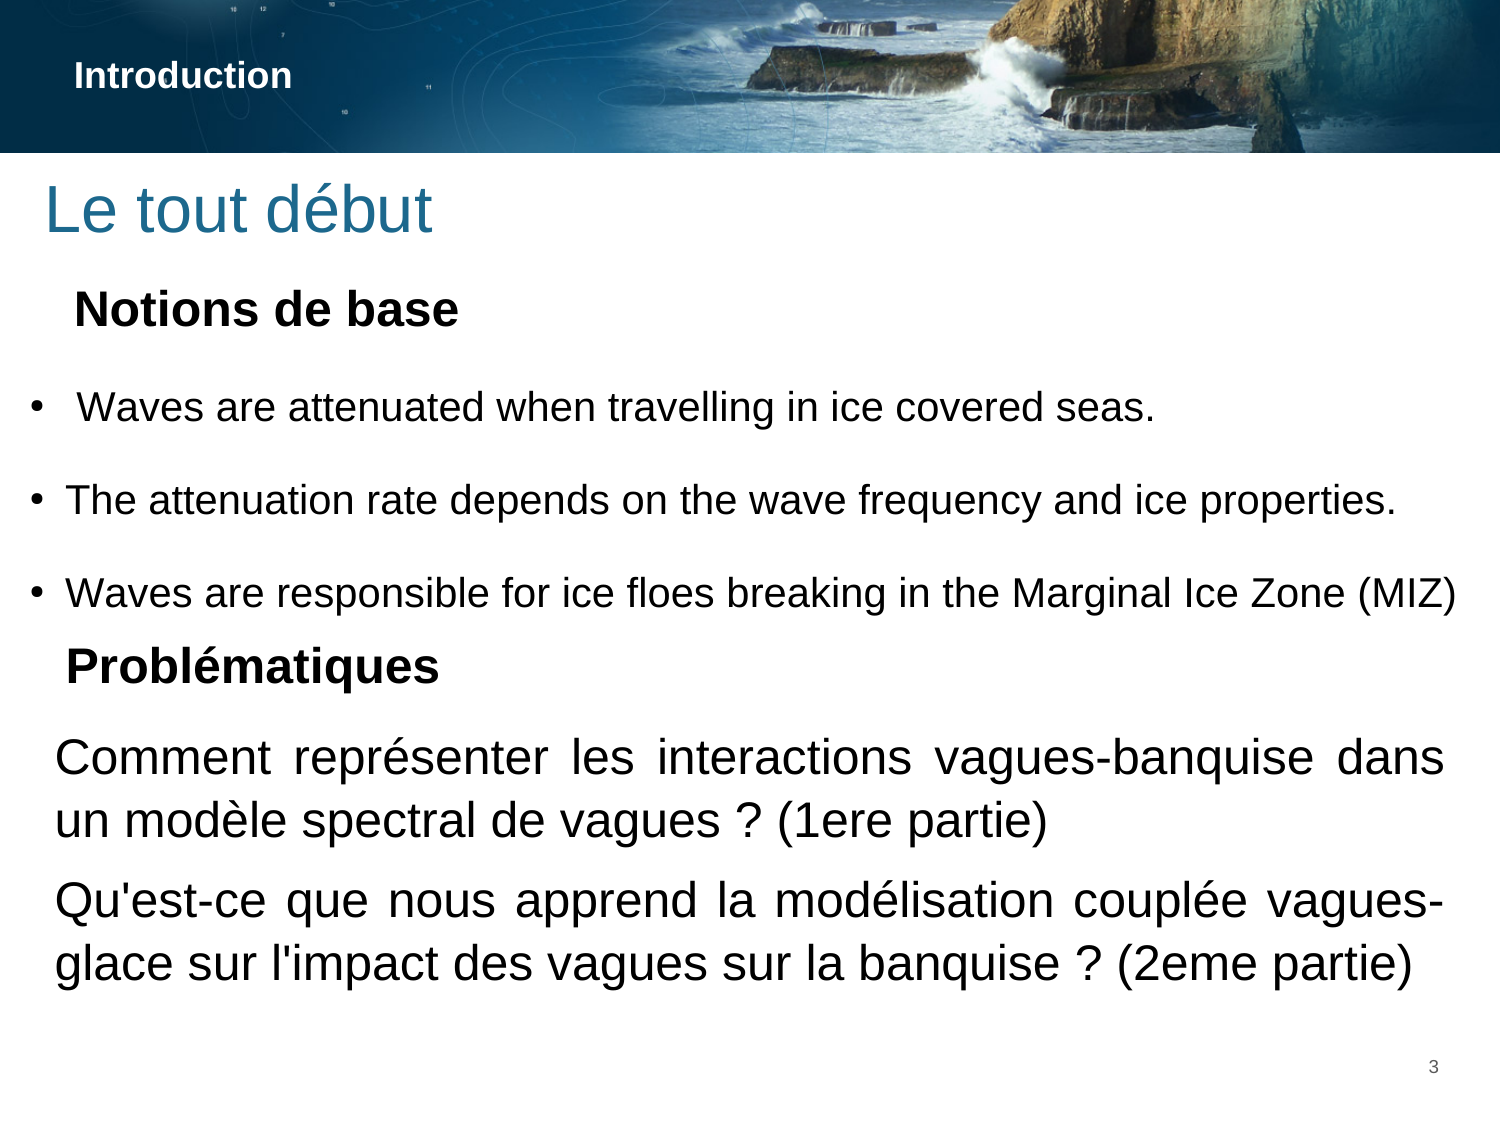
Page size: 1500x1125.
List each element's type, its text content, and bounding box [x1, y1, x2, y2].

text_box Comment représenter les interactions vagues-banquise dans un modèle spectral de vagues ? (1ere partie) Qu'est-ce que nous apprend la modélisation couplée vagues-glace sur l'impact des vagues sur la banquise ? (2eme partie) [0, 714, 1461, 1076]
picture [0, 0, 1500, 153]
text_box Notions de base [59, 265, 886, 383]
text_box Waves are attenuated when travelling in ice covered seas. The attenuation rate depends on the wave frequency and ice properties. Waves are responsible for ice floes breaking in the Marginal Ice Zone (MIZ) [29, 383, 1500, 949]
title Le tout début [29, 118, 1214, 294]
text_box Problématiques [50, 623, 579, 699]
title Introduction [59, 29, 355, 119]
